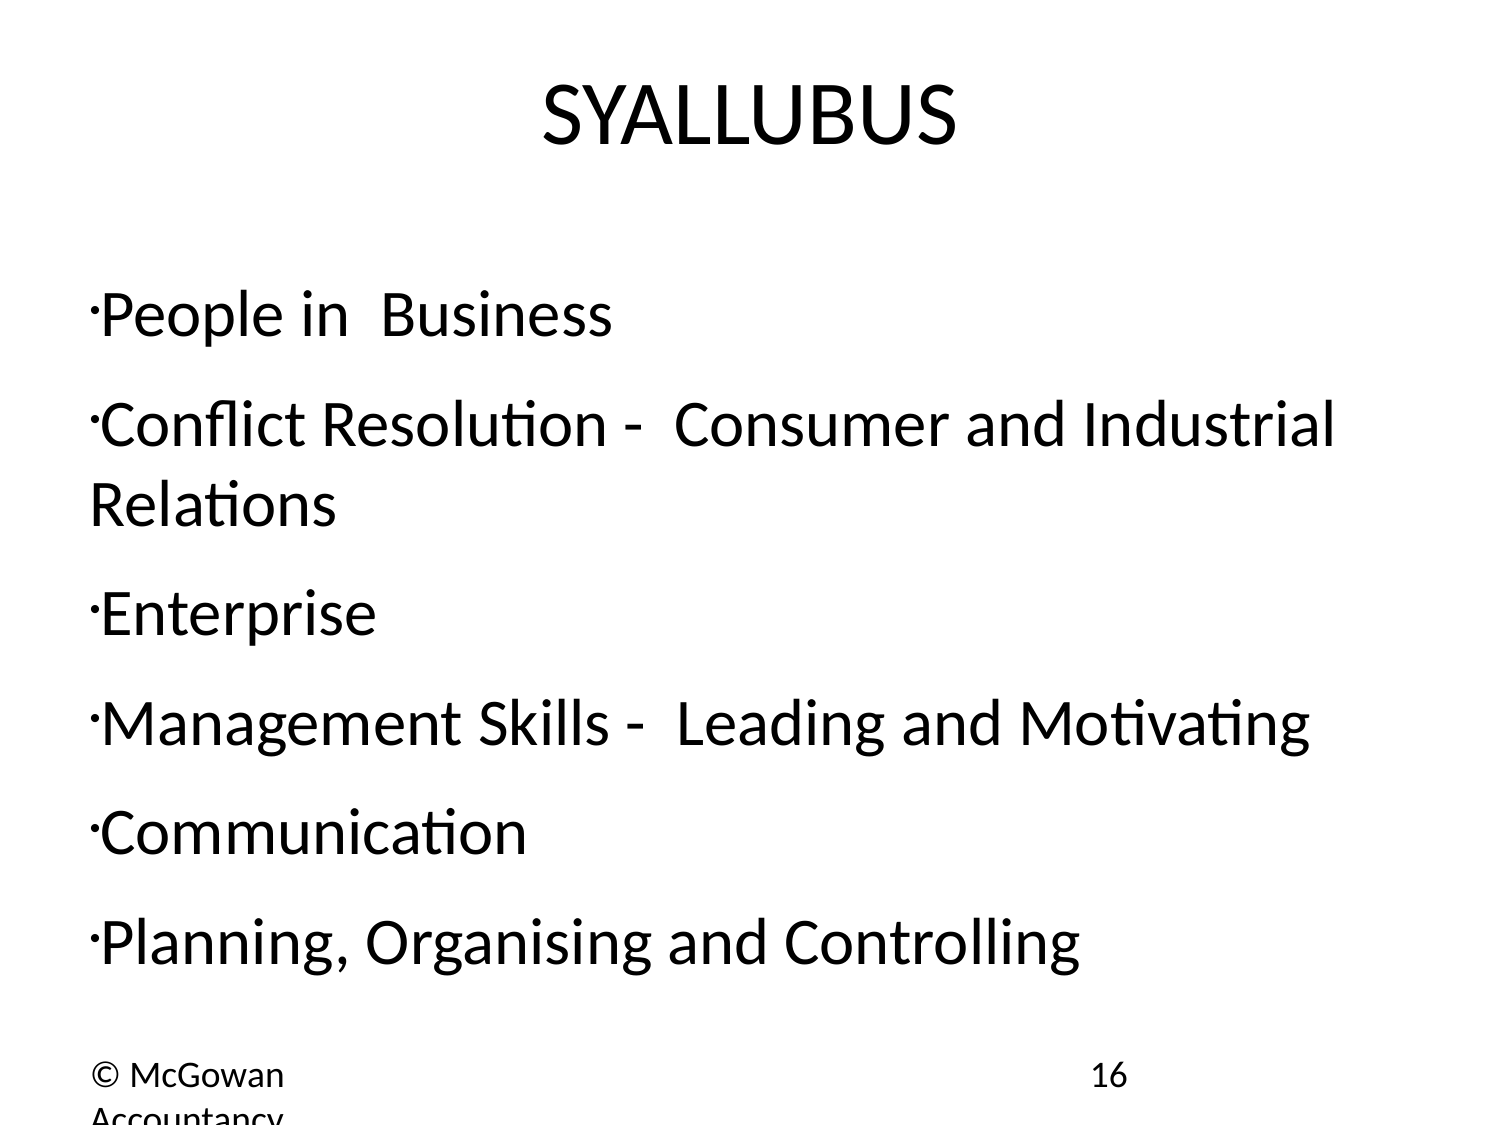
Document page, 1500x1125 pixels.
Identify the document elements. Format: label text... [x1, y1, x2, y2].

title SYALLUBUS [75, 45, 1425, 233]
text_box © McGowan Accountancy Services [75, 1042, 425, 1103]
text_box [1074, 1042, 1425, 1103]
list People in Business Conflict Resolution - Consumer and Industrial Relations Enterprise Management Skills - Leading and Motivating Communication Planning, Organising and Controlling [75, 262, 1425, 1005]
